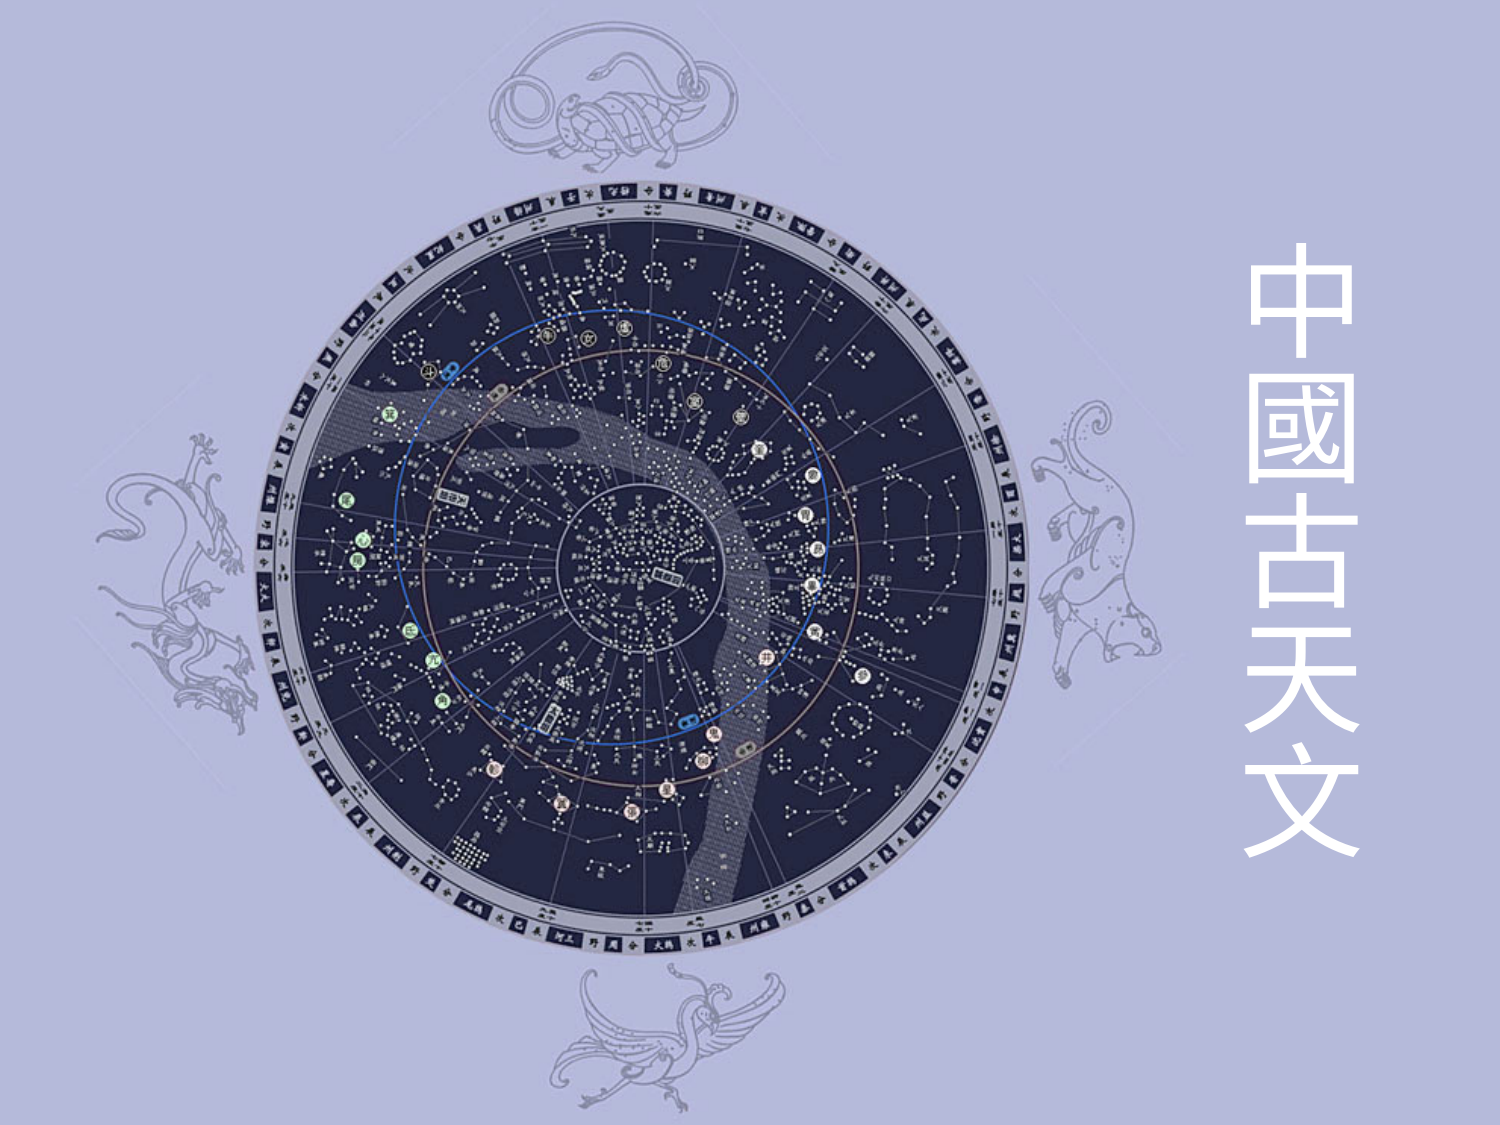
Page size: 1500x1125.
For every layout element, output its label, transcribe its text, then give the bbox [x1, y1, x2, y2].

picture [0, 0, 1500, 1125]
text_box 中國古天文 [1216, 207, 1379, 894]
